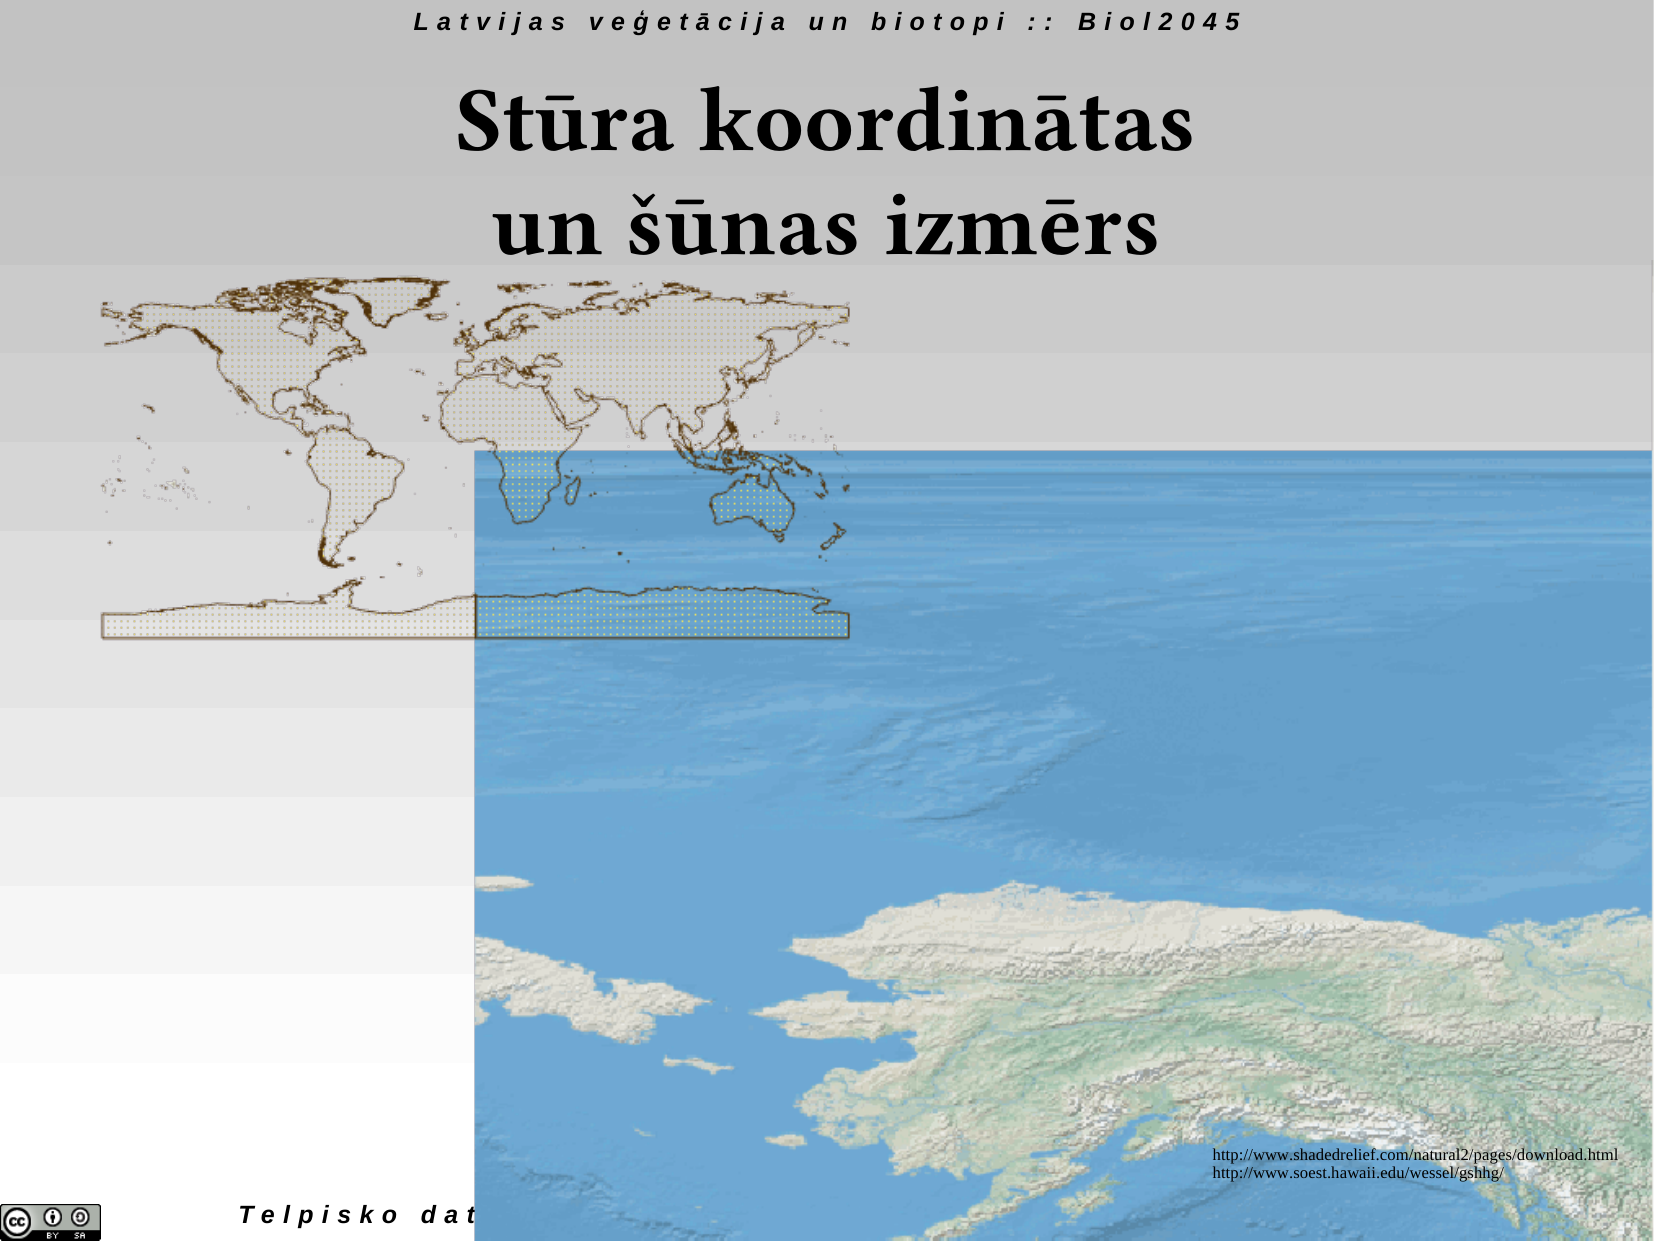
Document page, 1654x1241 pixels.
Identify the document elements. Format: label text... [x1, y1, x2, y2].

text_box http://www.shadedrelief.com/natural2/pages/download.html http://www.soest.hawaii.edu/wessel/gshhg/ [1197, 1137, 1634, 1183]
title Stūra koordinātas un šūnas izmērs [29, 49, 1625, 296]
picture [0, 0, 1654, 1241]
